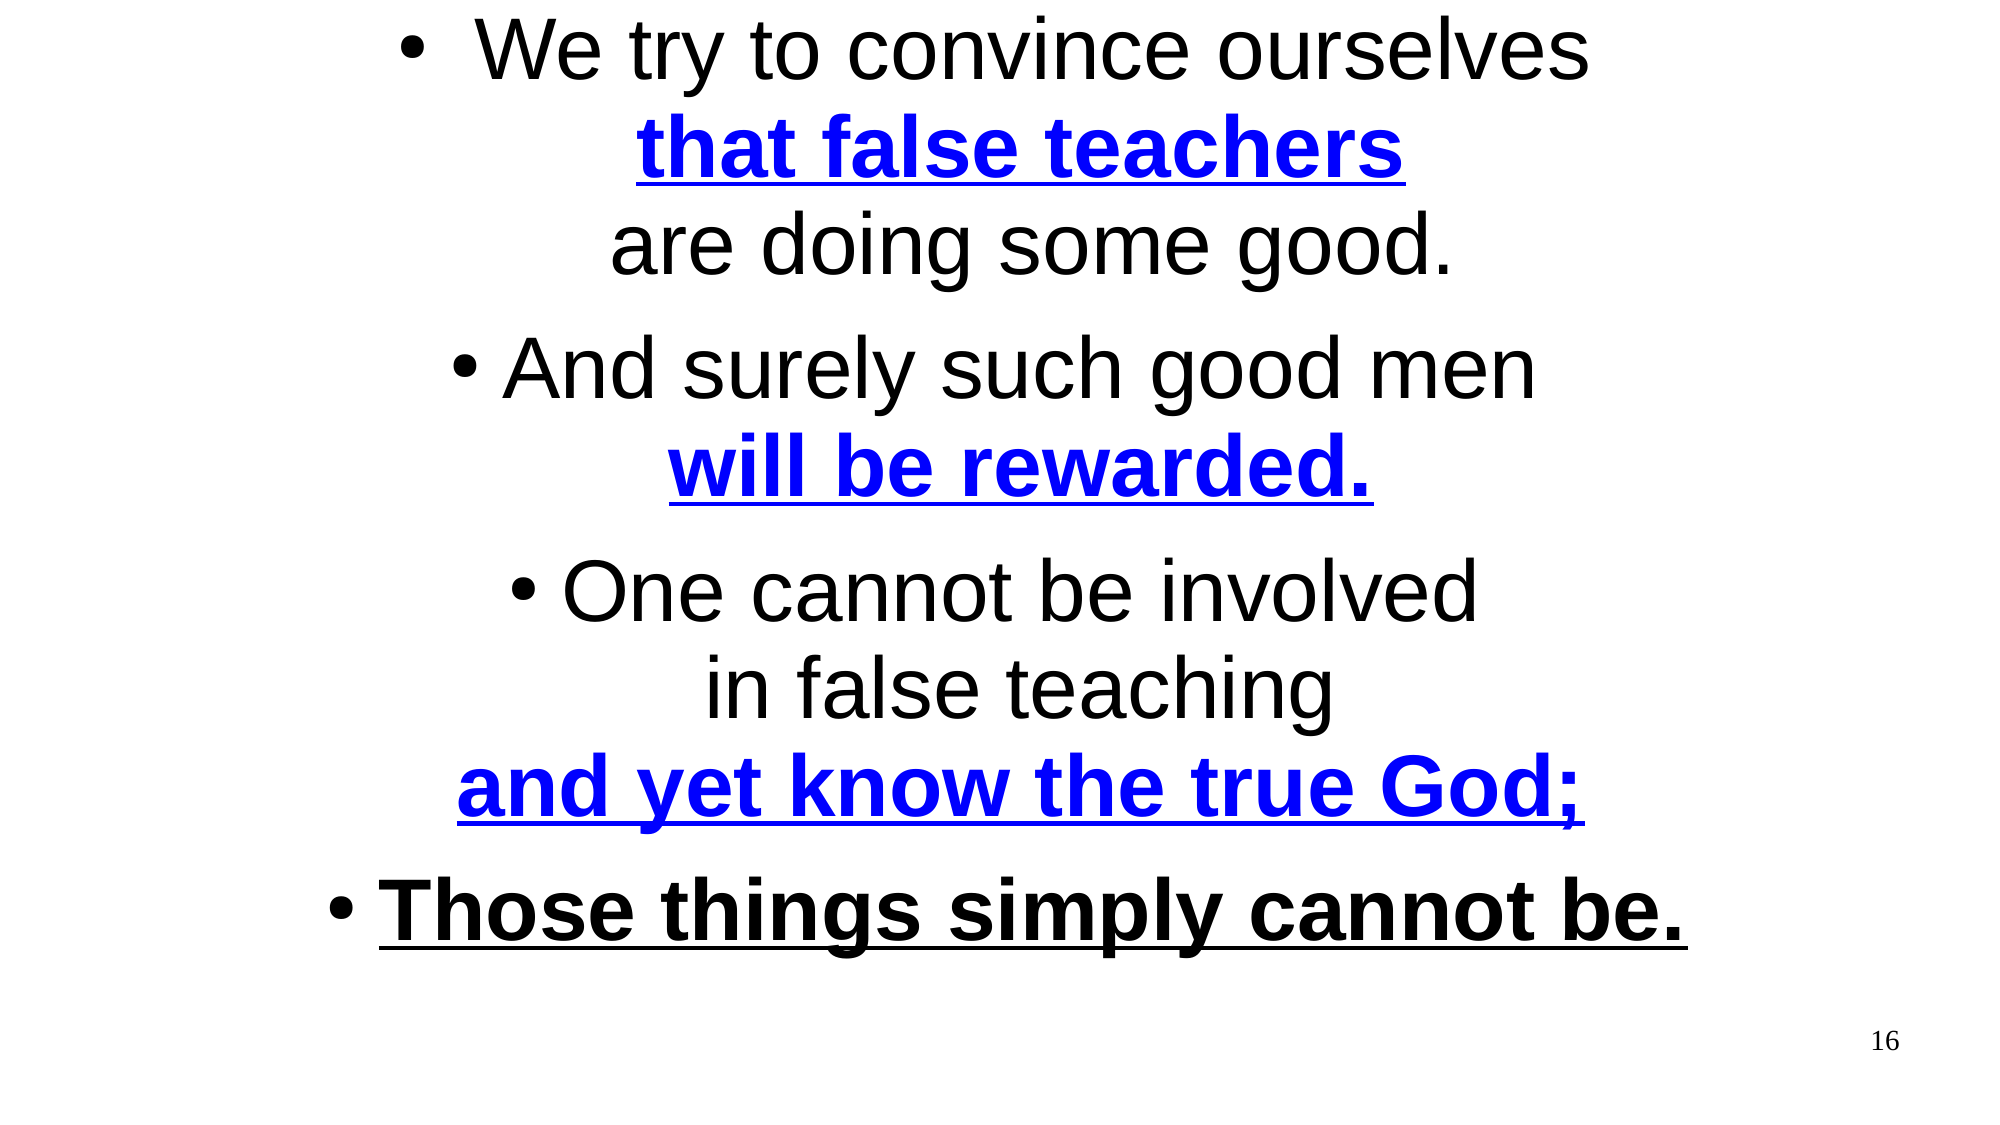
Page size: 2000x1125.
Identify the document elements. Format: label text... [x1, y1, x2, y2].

list We try to convince ourselves that false teachers are doing some good. And surely such good men will be rewarded. One cannot be involved in false teaching and yet know the true God; Those things simply cannot be. [0, 0, 1996, 1123]
